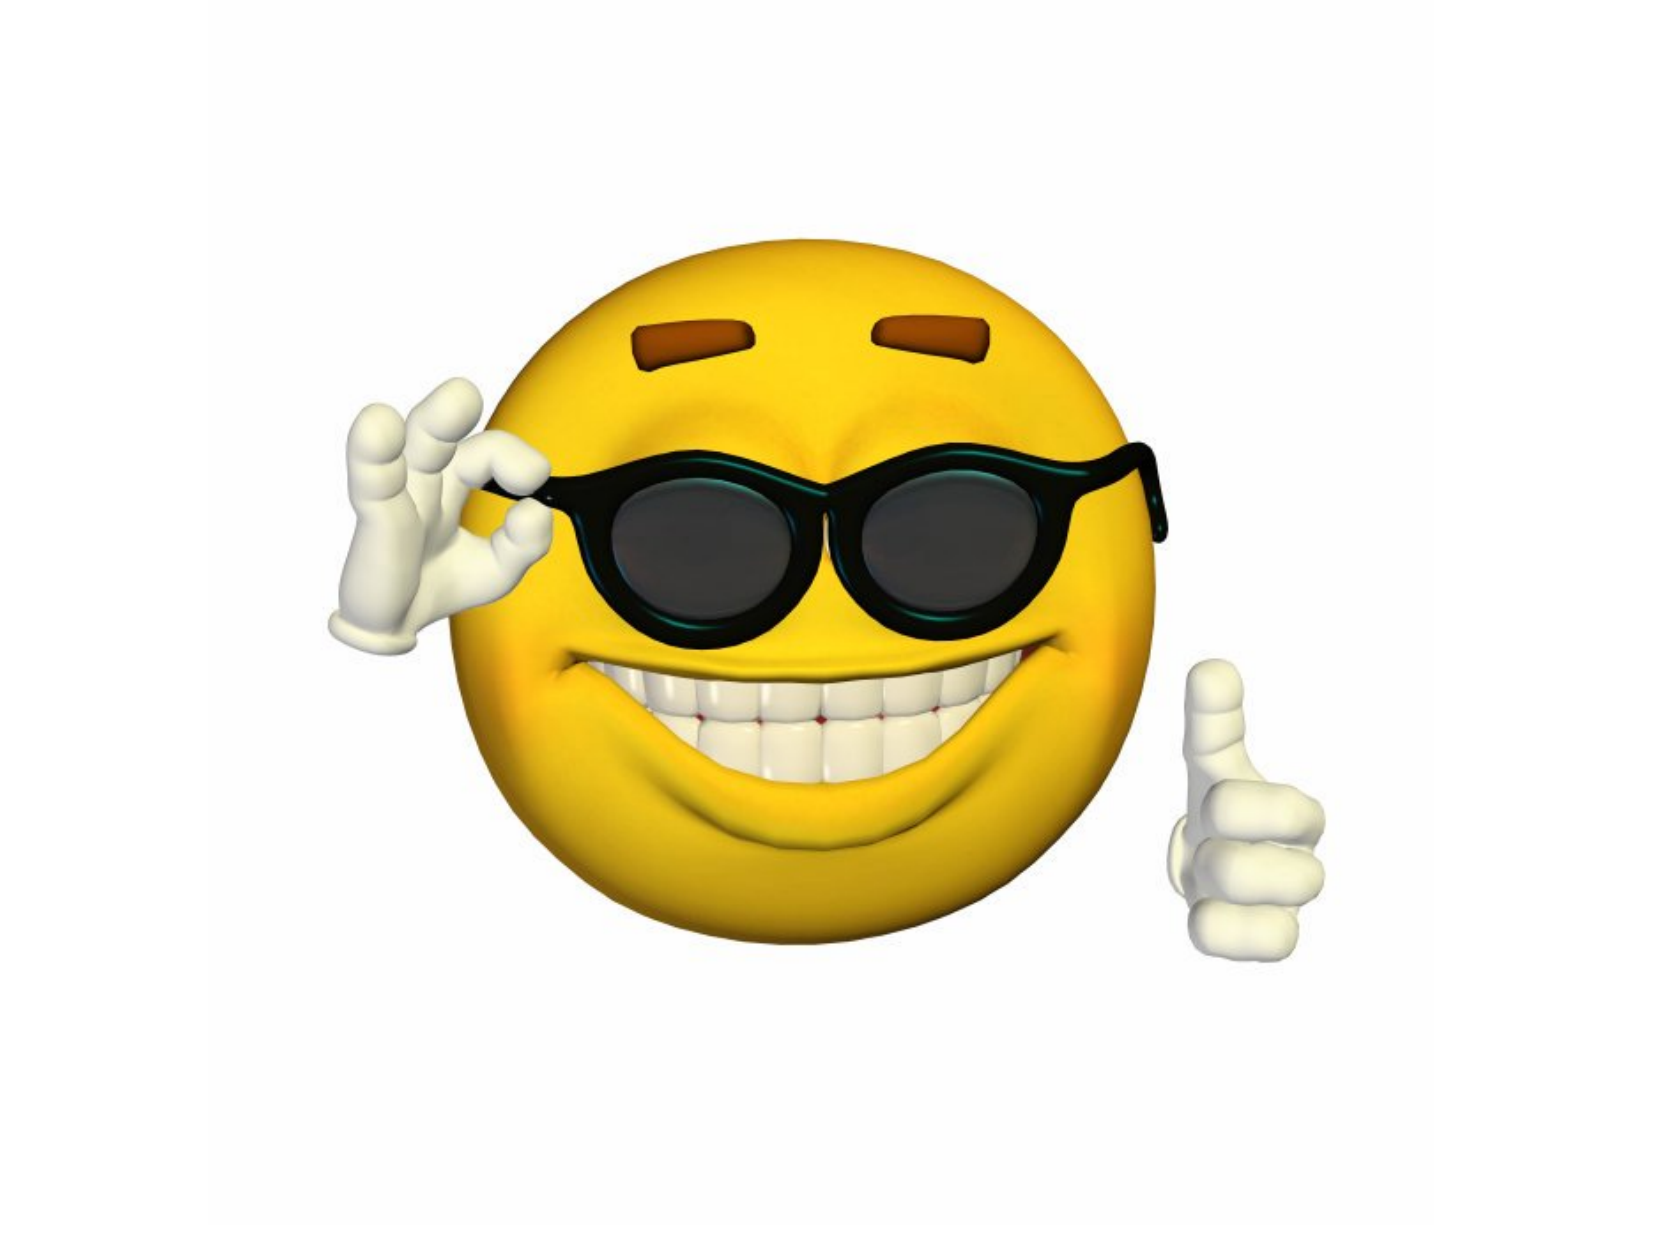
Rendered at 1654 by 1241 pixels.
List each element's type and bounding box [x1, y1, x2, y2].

picture [208, 0, 1434, 1225]
